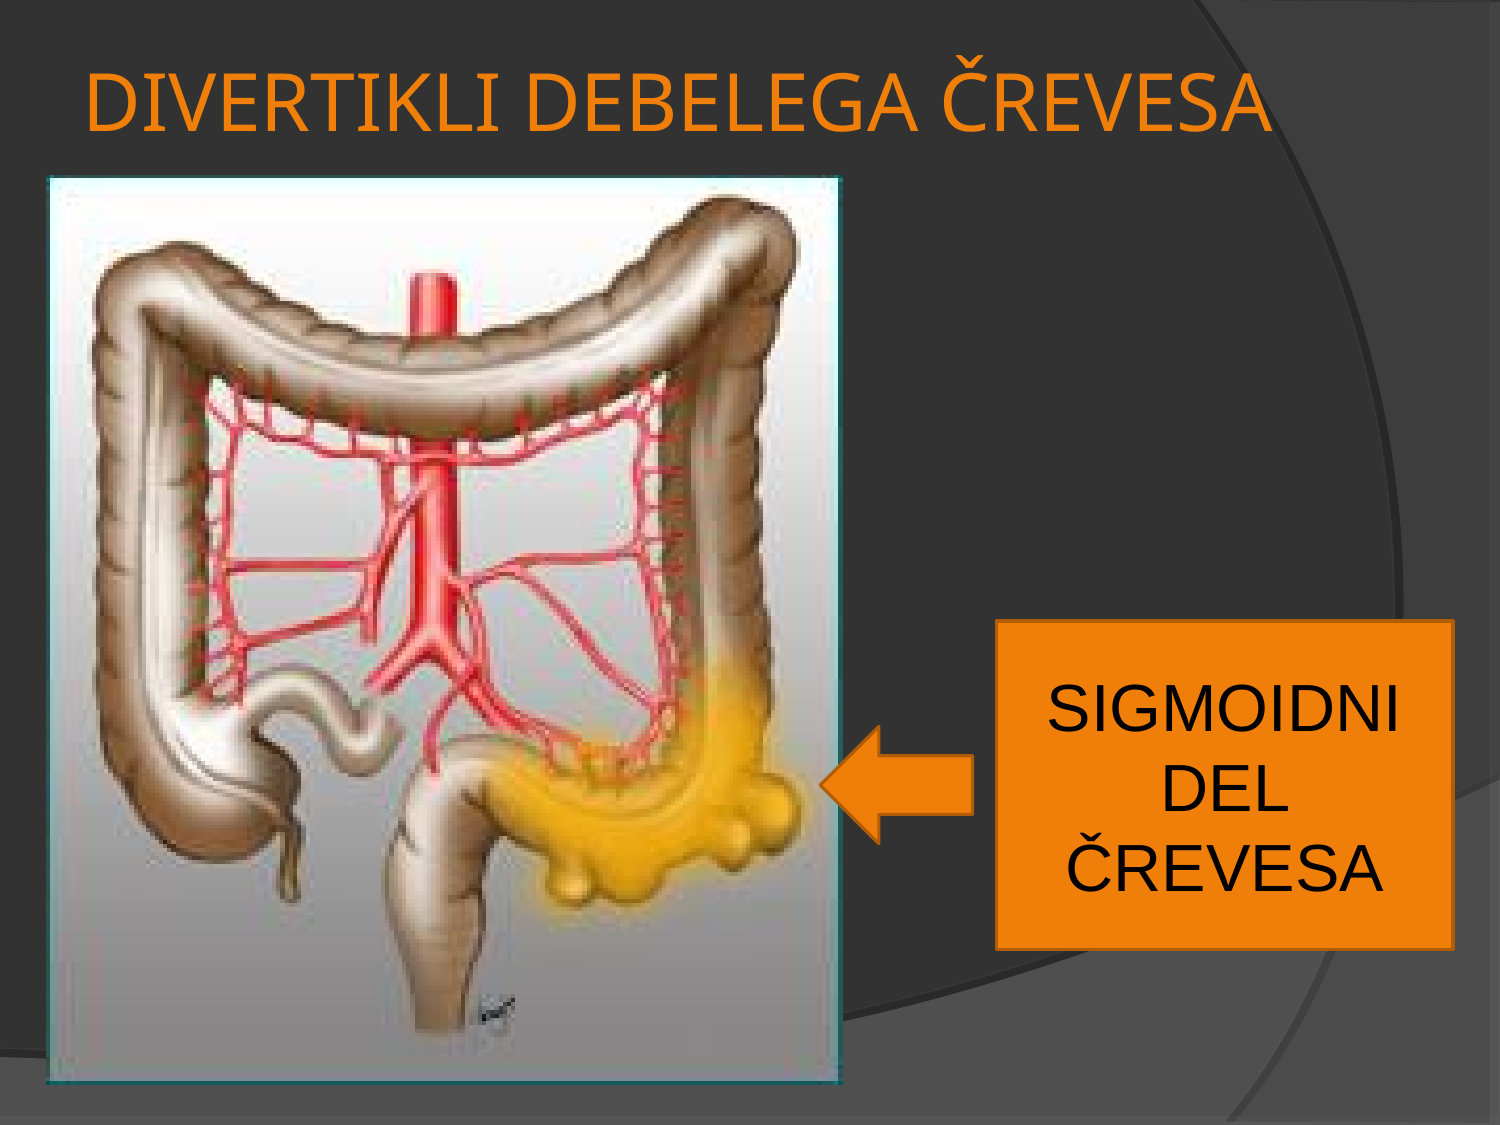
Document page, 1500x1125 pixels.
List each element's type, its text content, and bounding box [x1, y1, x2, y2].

text_box SIGMOIDNI DEL ČREVESA [996, 621, 1454, 950]
title DIVERTIKLI DEBELEGA ČREVESA [75, 0, 1300, 200]
picture [46, 175, 843, 1085]
text_box [820, 726, 973, 844]
